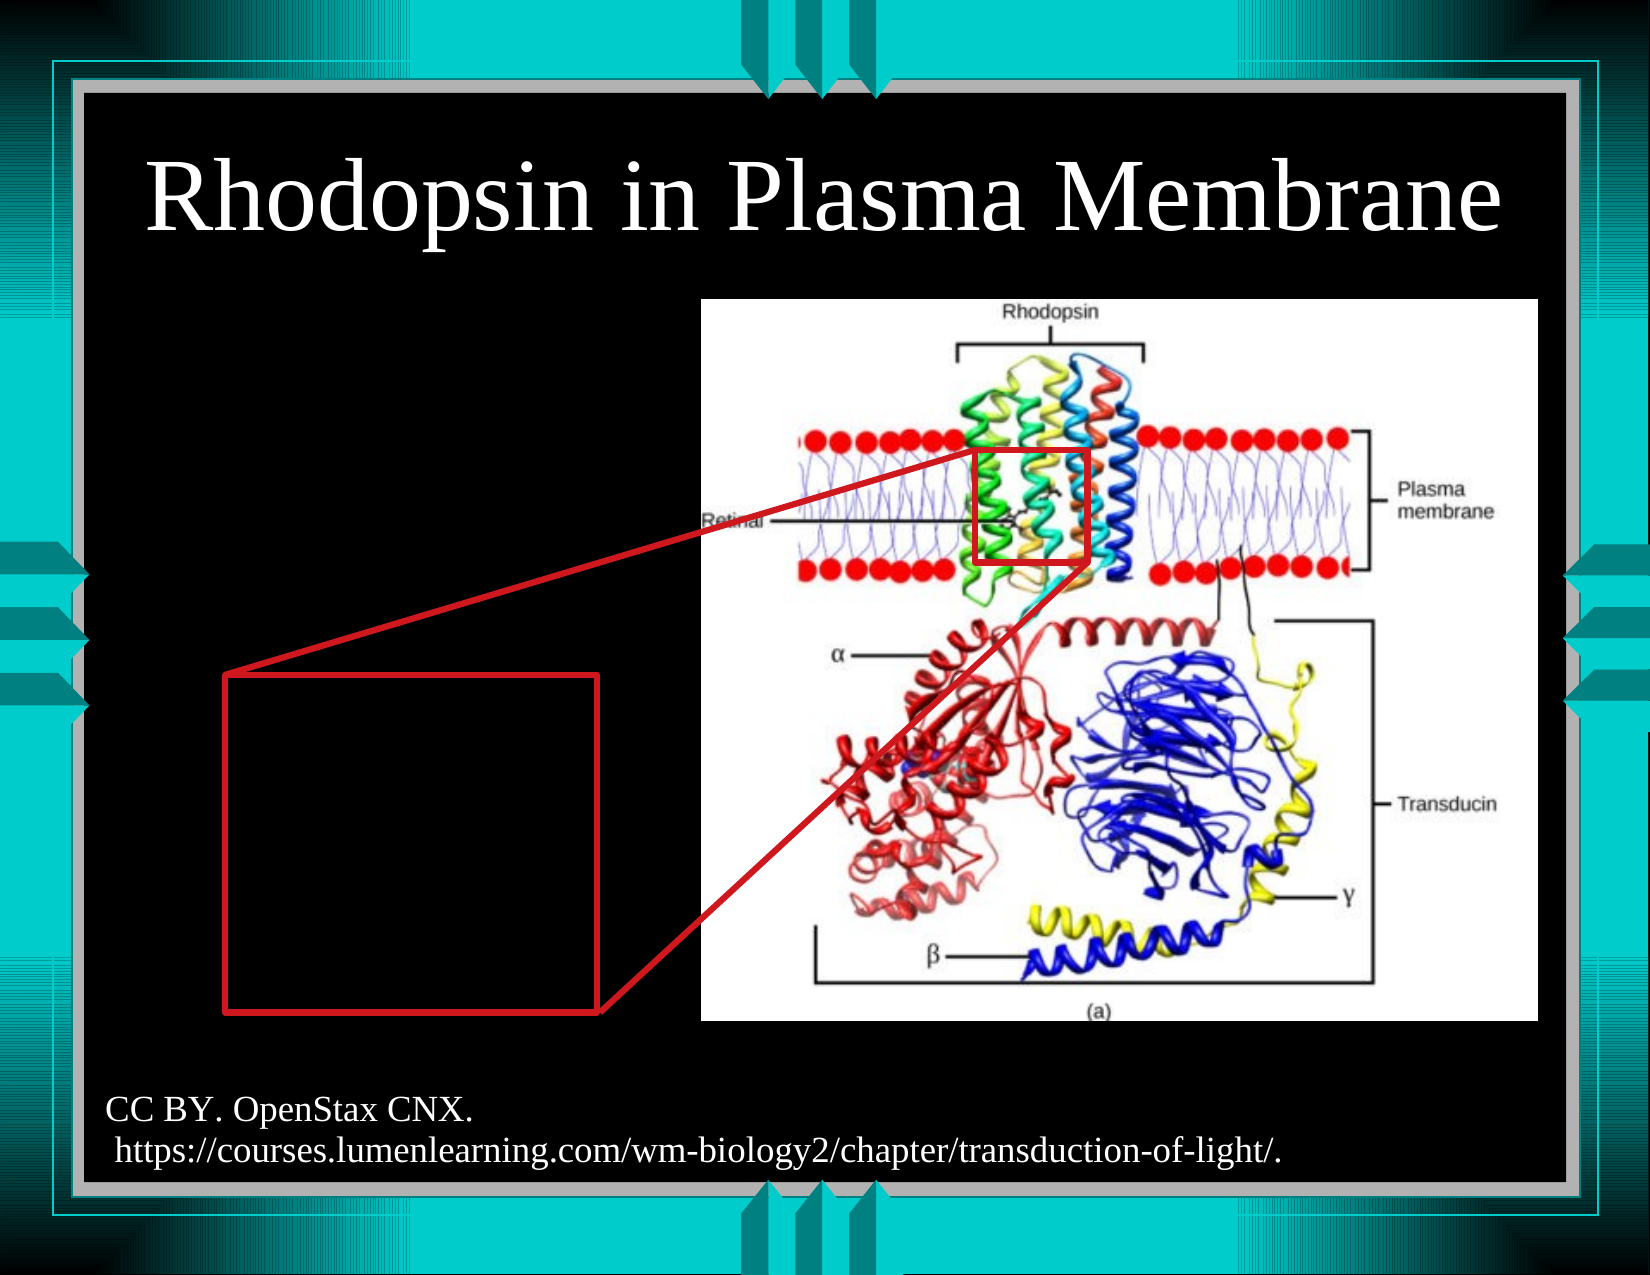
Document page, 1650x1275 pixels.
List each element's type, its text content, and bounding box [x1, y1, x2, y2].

picture [701, 455, 1077, 913]
picture [701, 299, 1538, 1021]
picture [978, 453, 1084, 559]
title Rhodopsin in Plasma Membrane [123, 89, 1527, 302]
text_box CC BY. OpenStax CNX. https://courses.lumenlearning.com/wm-biology2/chapter/transduction-of-light/. [90, 1081, 1575, 1214]
